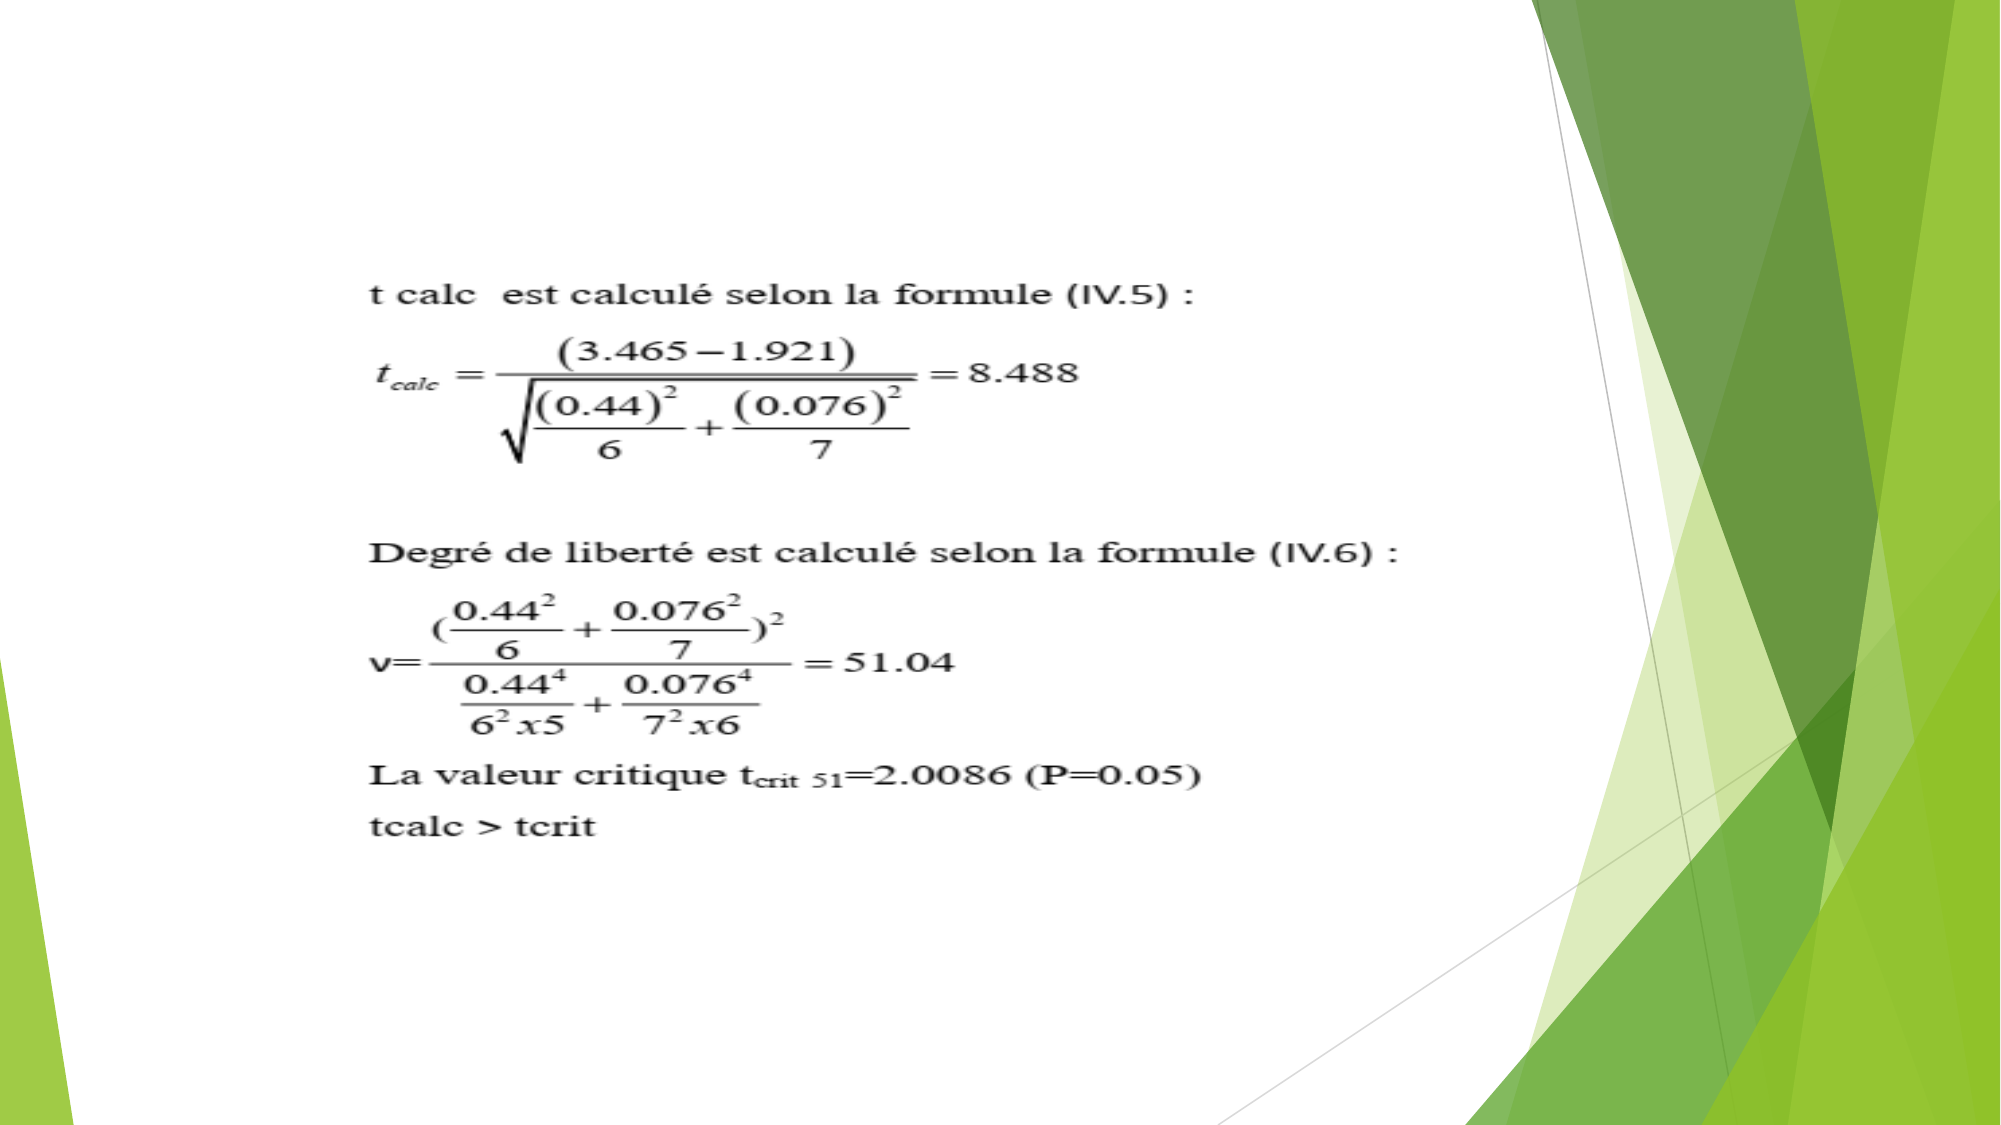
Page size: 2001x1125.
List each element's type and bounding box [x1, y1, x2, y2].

picture [327, 273, 1451, 852]
